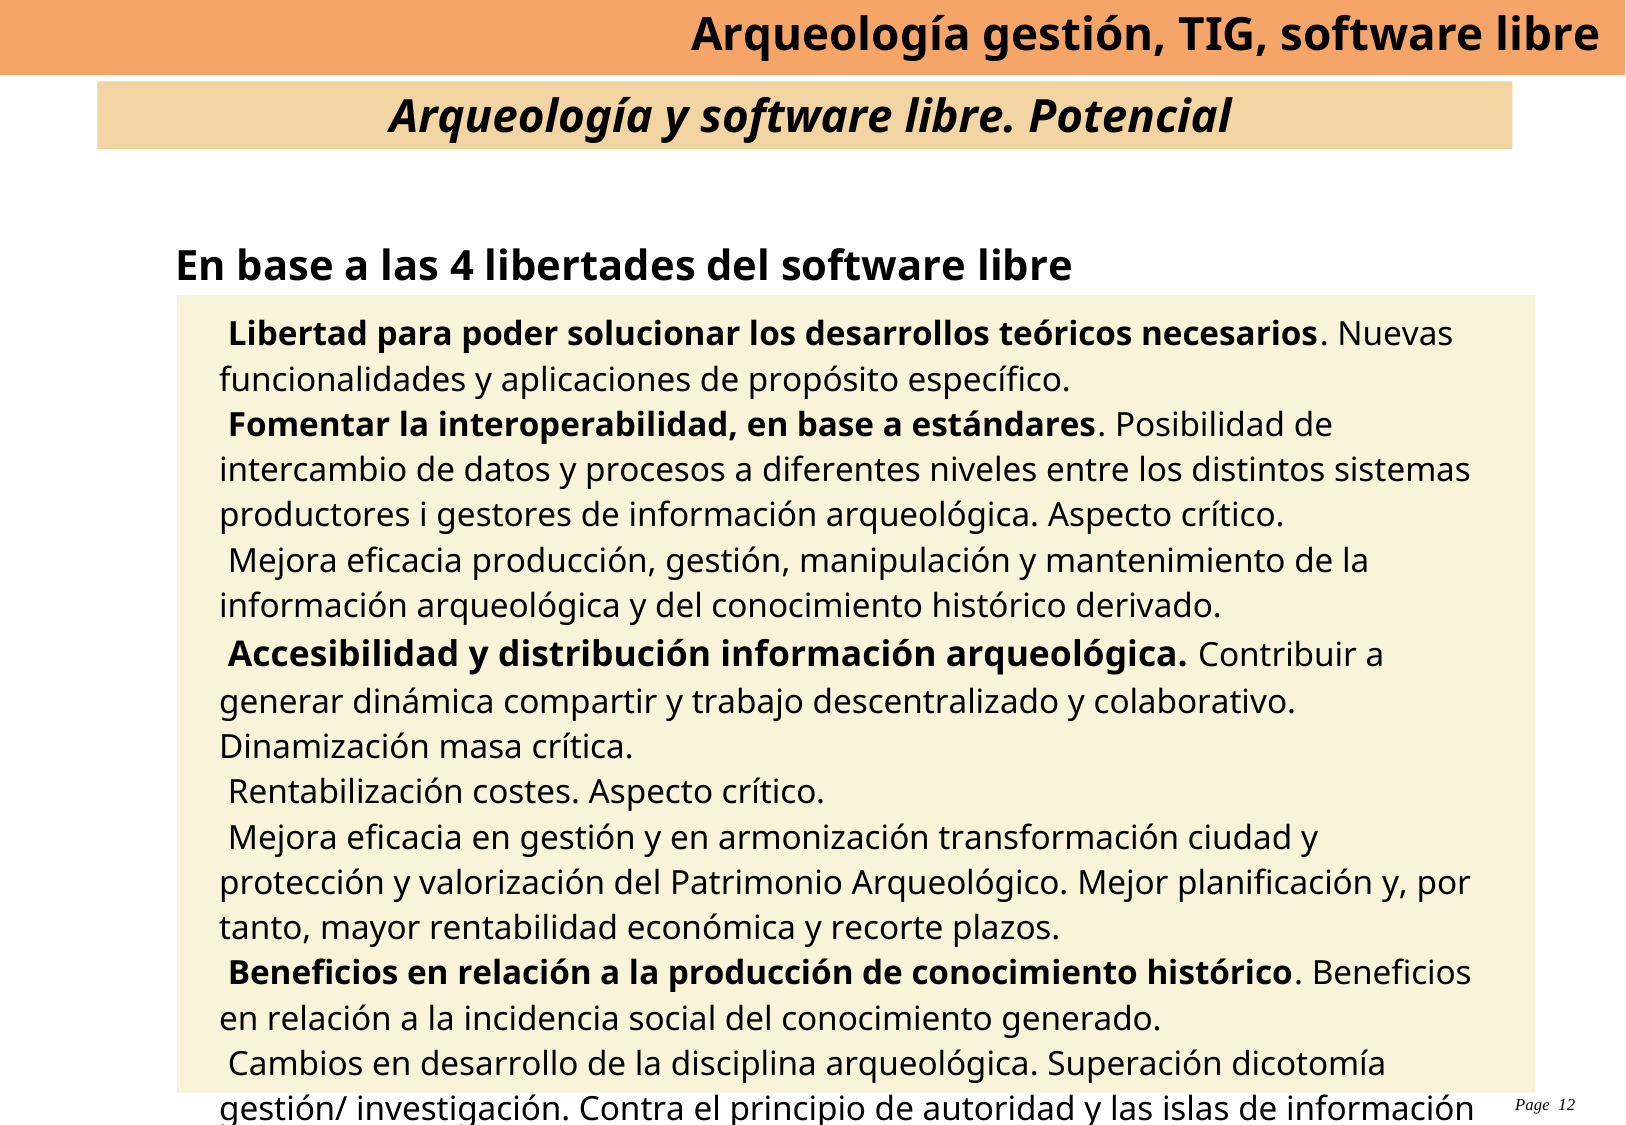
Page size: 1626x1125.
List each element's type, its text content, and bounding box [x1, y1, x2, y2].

text_box En base a las 4 libertades del software libre [162, 212, 1359, 300]
text_box Arqueología y software libre. Potencial [97, 81, 1513, 149]
text_box [177, 295, 1536, 1093]
text_box [0, 0, 1626, 75]
text_box Arqueología gestión, TIG, software libre [600, 0, 1616, 73]
text_box Libertad para poder solucionar los desarrollos teóricos necesarios. Nuevas funcionalidades y aplicaciones de propósito específico. Fomentar la interoperabilidad, en base a estándares. Posibilidad de intercambio de datos y procesos a diferentes niveles entre los distintos sistemas productores i gestores de información arqueológica. Aspecto crítico. Mejora eficacia producción, gestión, manipulación y mantenimiento de la información arqueológica y del conocimiento histórico derivado. Accesibilidad y distribución información arqueológica. Contribuir a generar dinámica compartir y trabajo descentralizado y colaborativo. Dinamización masa crítica. Rentabilización costes. Aspecto crítico. Mejora eficacia en gestión y en armonización transformación ciudad y protección y valorización del Patrimonio Arqueológico. Mejor planificación y, por tanto, mayor rentabilidad económica y recorte plazos. Beneficios en relación a la producción de conocimiento histórico. Beneficios en relación a la incidencia social del conocimiento generado. Cambios en desarrollo de la disciplina arqueológica. Superación dicotomía gestión/ investigación. Contra el principio de autoridad y las islas de información (mi conocimiento es mío). [206, 304, 1506, 1125]
